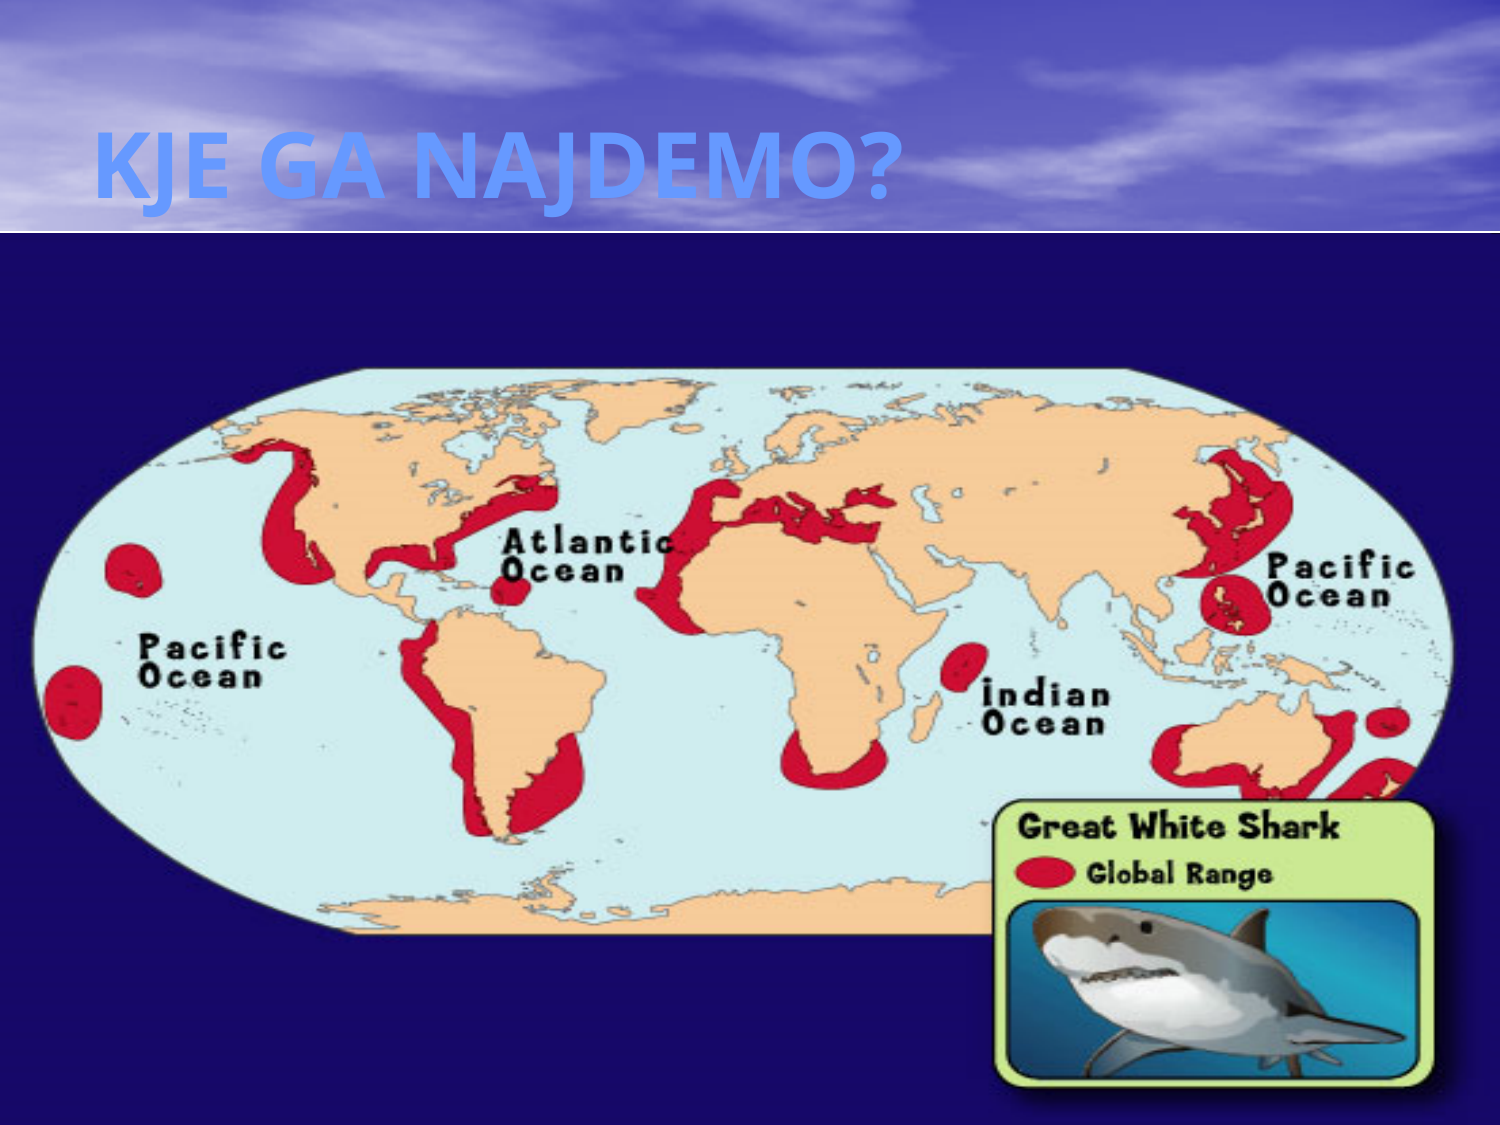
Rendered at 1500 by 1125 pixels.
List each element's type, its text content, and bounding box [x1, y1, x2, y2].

title KJE GA NAJDEMO? [75, 47, 1425, 231]
picture [0, 0, 1500, 231]
picture [0, 232, 1500, 1125]
